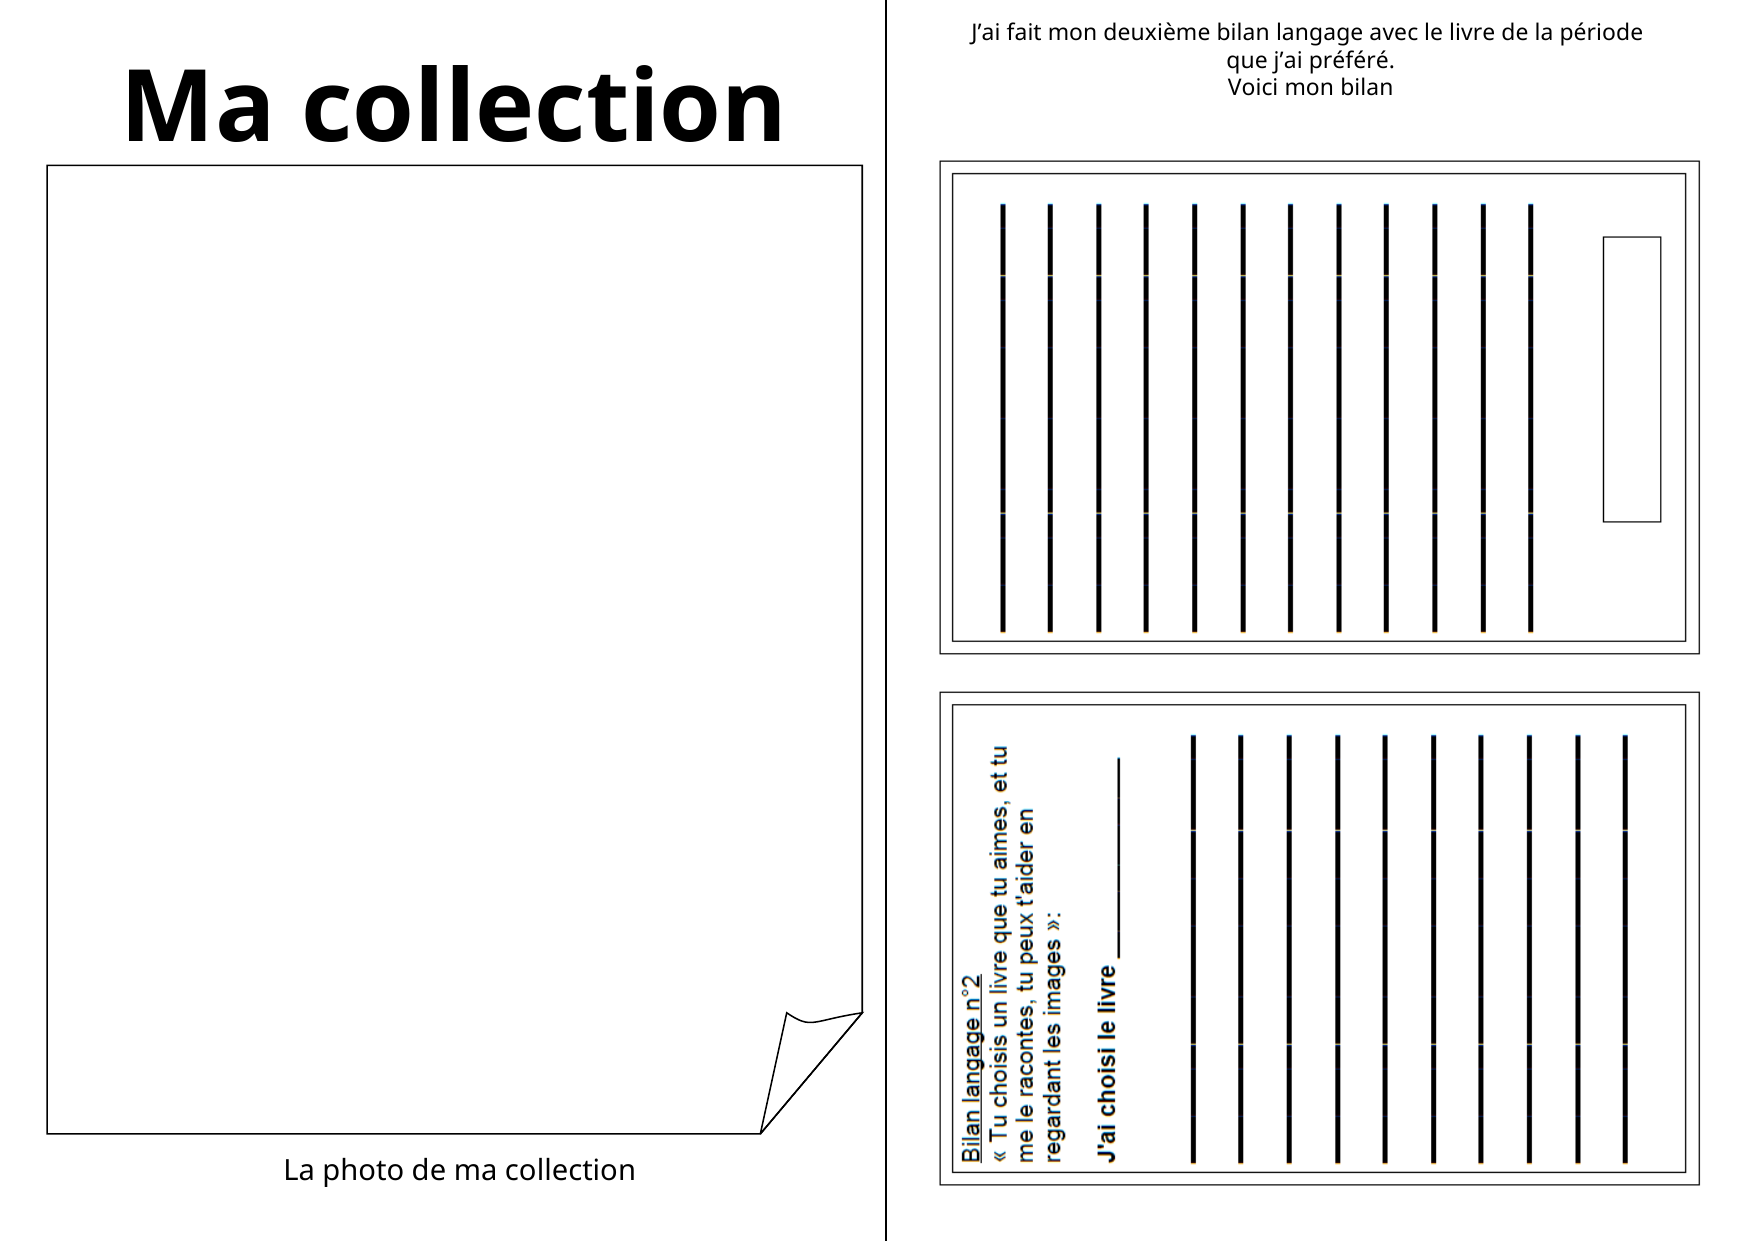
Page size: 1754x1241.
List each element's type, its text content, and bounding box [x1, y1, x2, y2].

text_box J’ai fait mon deuxième bilan langage avec le livre de la période que j’ai préféré. Voici mon bilan [933, 11, 1690, 148]
text_box Ma collection [106, 35, 804, 164]
text_box Ma collection [106, 167, 804, 178]
picture [921, 147, 1715, 1203]
text_box La photo de ma collection [147, 1145, 780, 1217]
